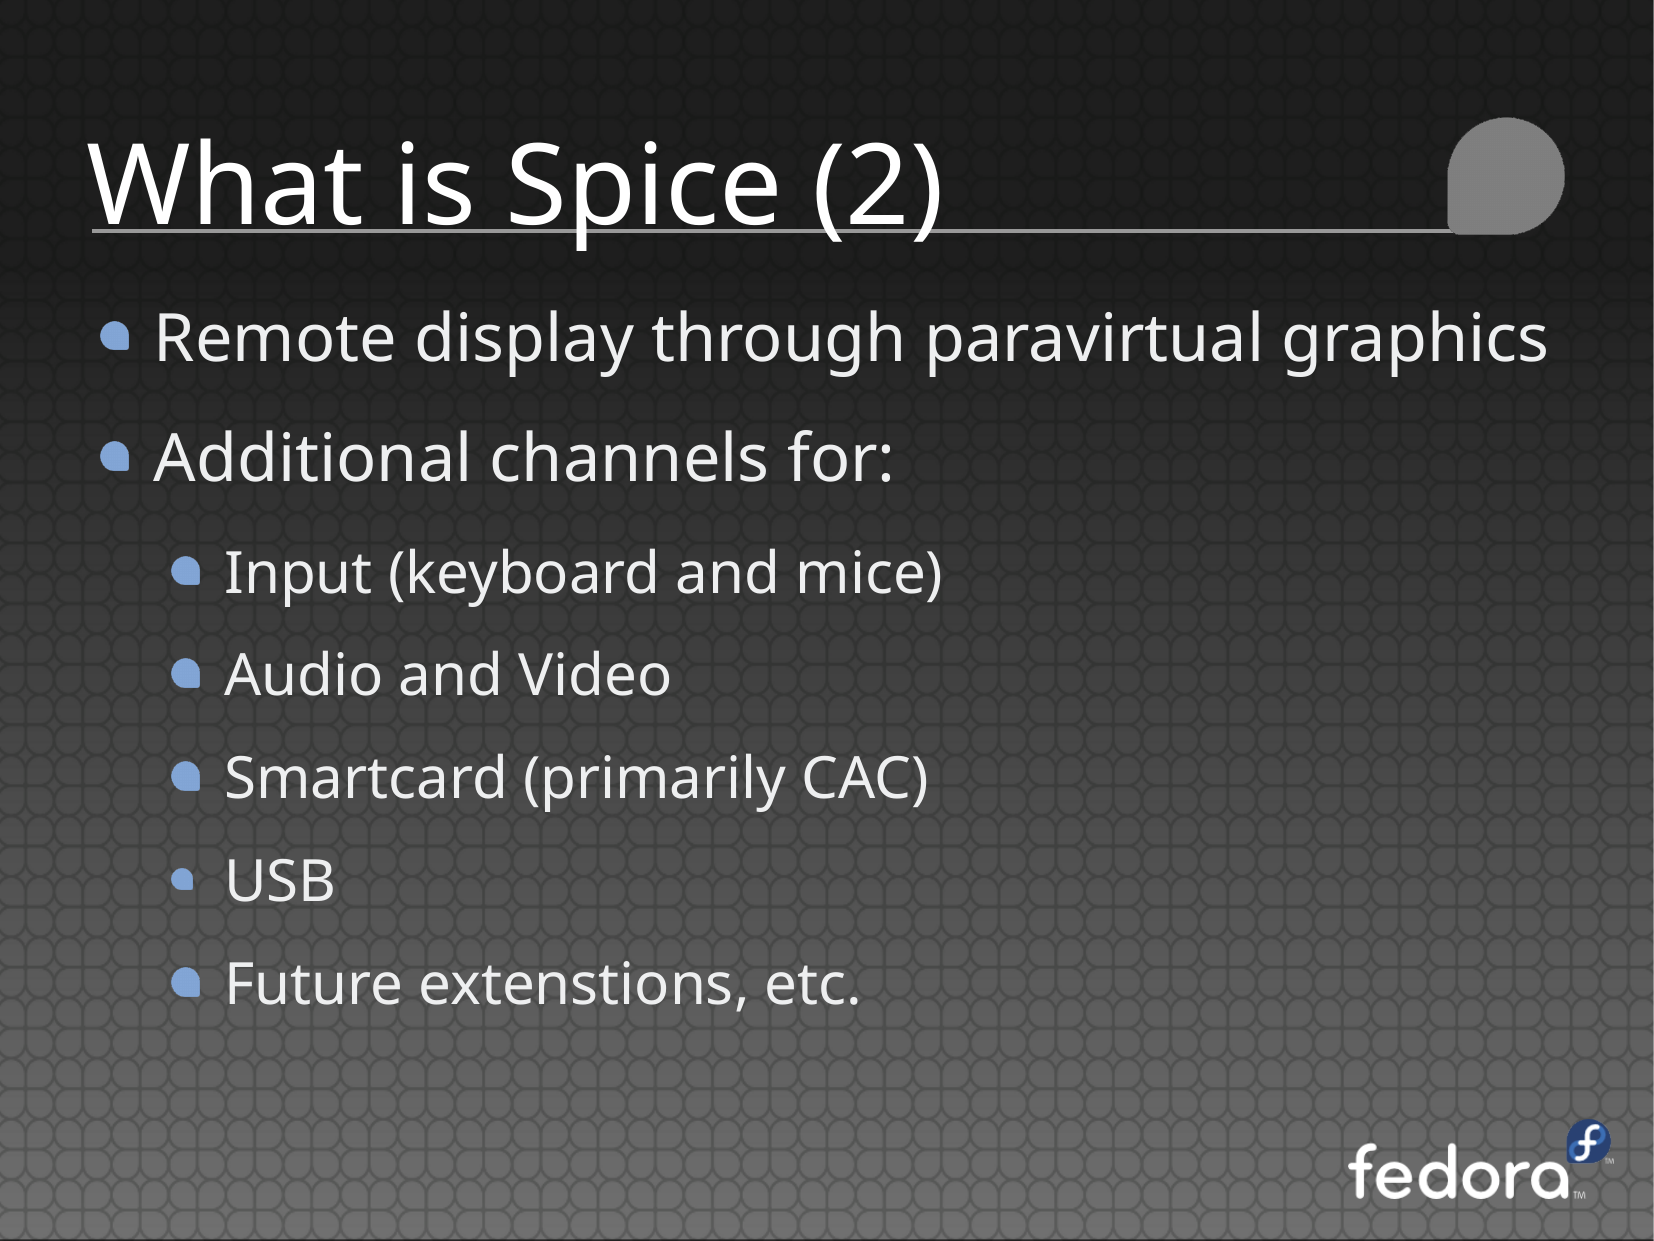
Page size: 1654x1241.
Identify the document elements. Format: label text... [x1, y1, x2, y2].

list Remote display through paravirtual graphics Additional channels for: Input (keyboard and mice) Audio and Video Smartcard (primarily CAC) USB Future extenstions, etc. [82, 290, 1571, 1109]
title What is Spice (2) [86, 112, 1576, 249]
picture [0, 0, 1654, 1241]
